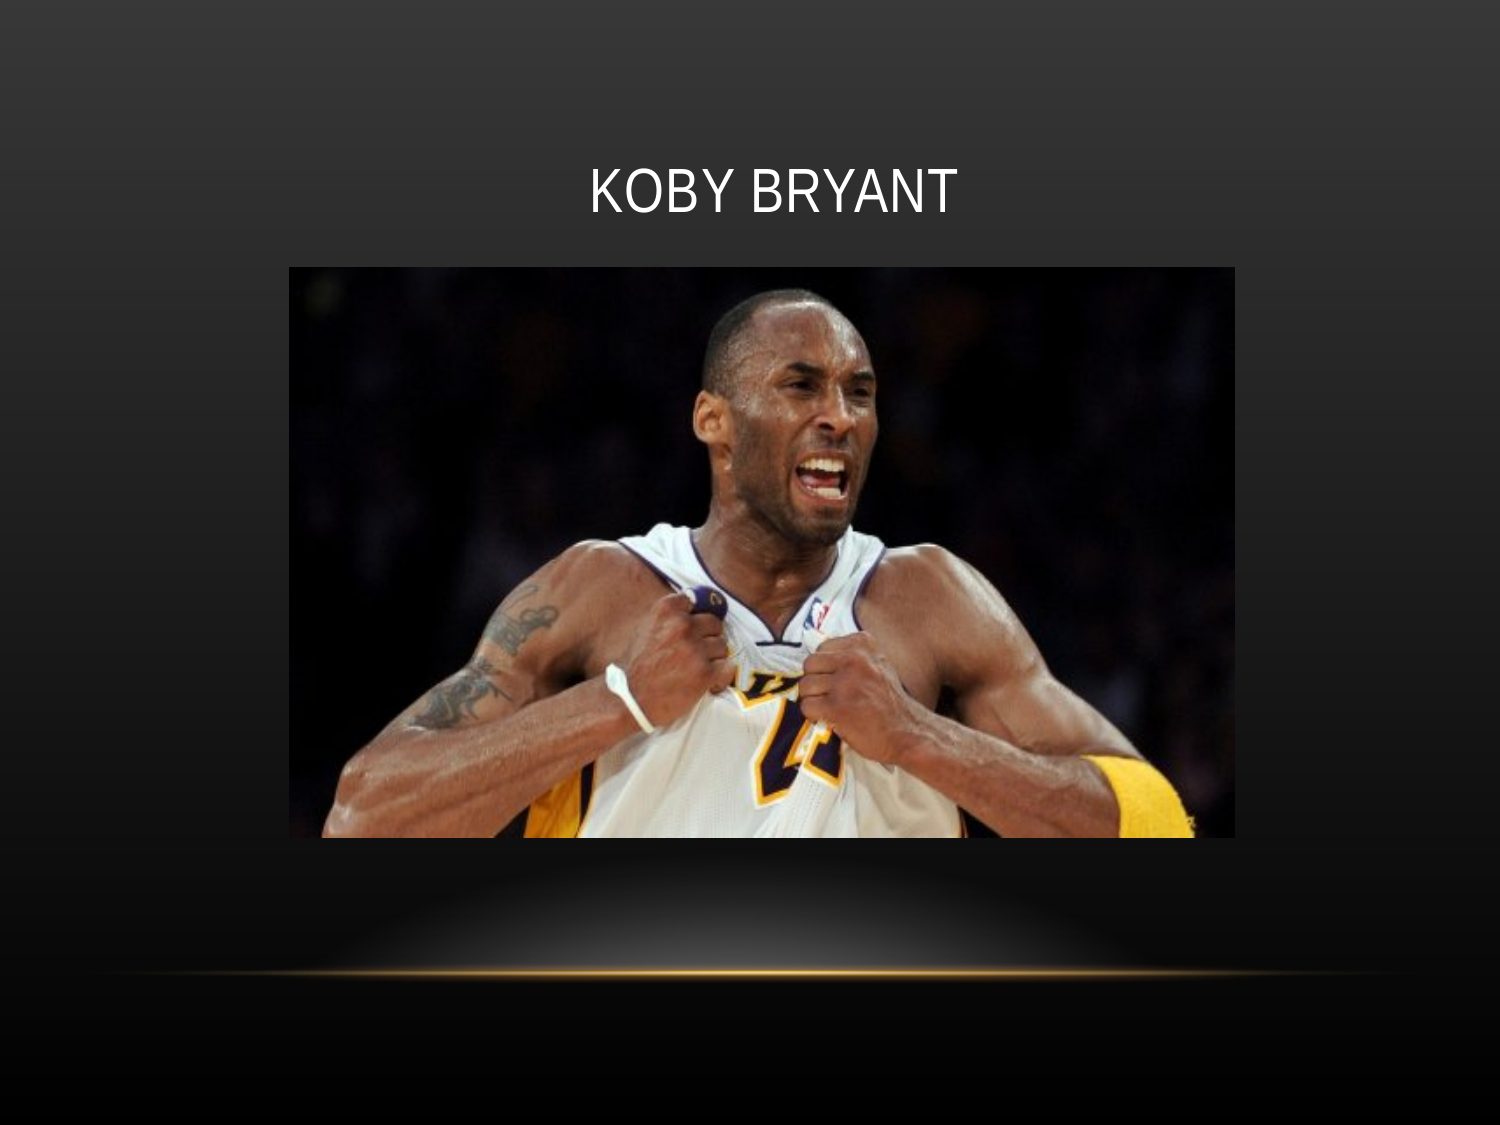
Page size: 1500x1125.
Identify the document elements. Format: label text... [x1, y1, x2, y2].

title Koby bryant [99, 45, 1400, 233]
picture [289, 267, 1235, 838]
